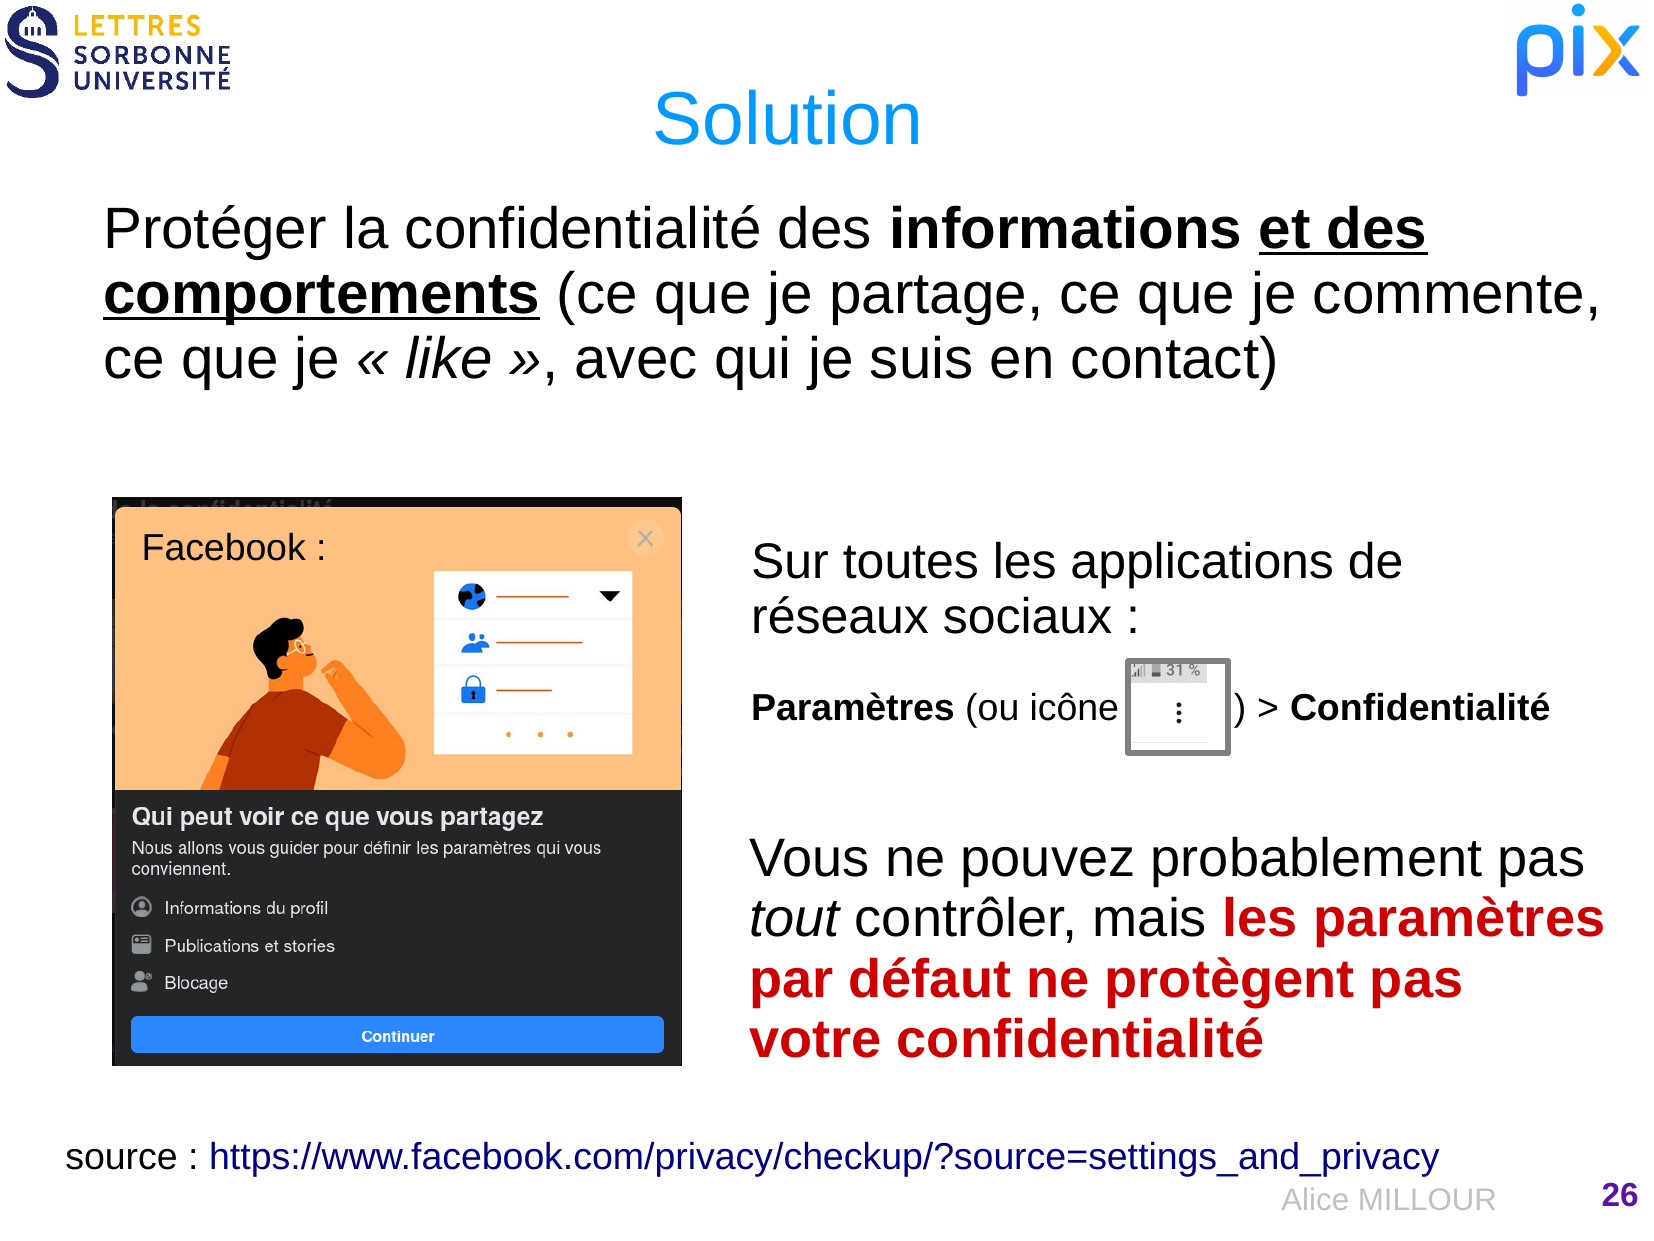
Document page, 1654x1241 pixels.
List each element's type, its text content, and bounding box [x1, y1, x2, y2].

text_box Facebook : [126, 518, 697, 576]
picture [112, 497, 682, 1066]
text_box source : https://www.facebook.com/privacy/checkup/?source=settings_and_privacy [50, 1127, 1515, 1227]
picture [5, 6, 230, 98]
list Protéger la confidentialité des informations et des comportements (ce que je partage, ce que je commente, ce que je « like », avec qui je suis en contact) [32, 196, 1607, 491]
title Solution [64, 14, 1554, 196]
picture [1505, 2, 1648, 98]
text_box Vous ne pouvez probablement pas tout contrôler, mais les paramètres par défaut ne protègent pas votre confidentialité [734, 819, 1627, 1087]
text_box Sur toutes les applications de réseaux sociaux : Paramètres (ou icône ) > Confidentialité [736, 525, 1586, 778]
picture [1130, 664, 1226, 750]
